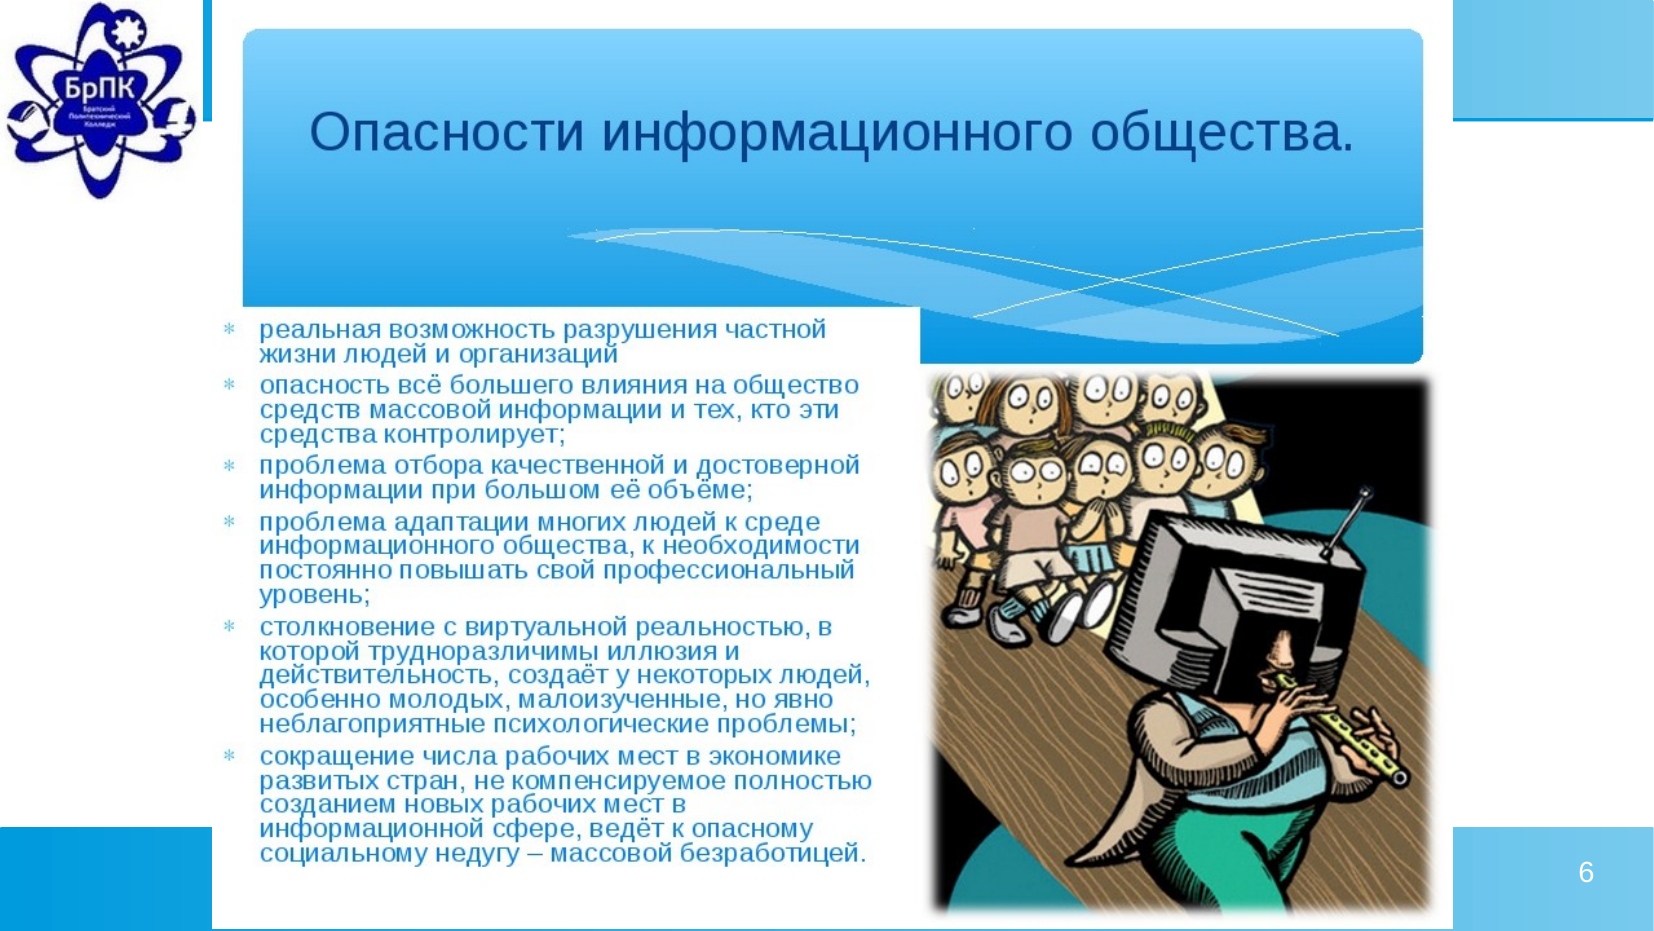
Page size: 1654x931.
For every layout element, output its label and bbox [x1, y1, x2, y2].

picture [212, 0, 1453, 929]
picture [0, 0, 203, 203]
